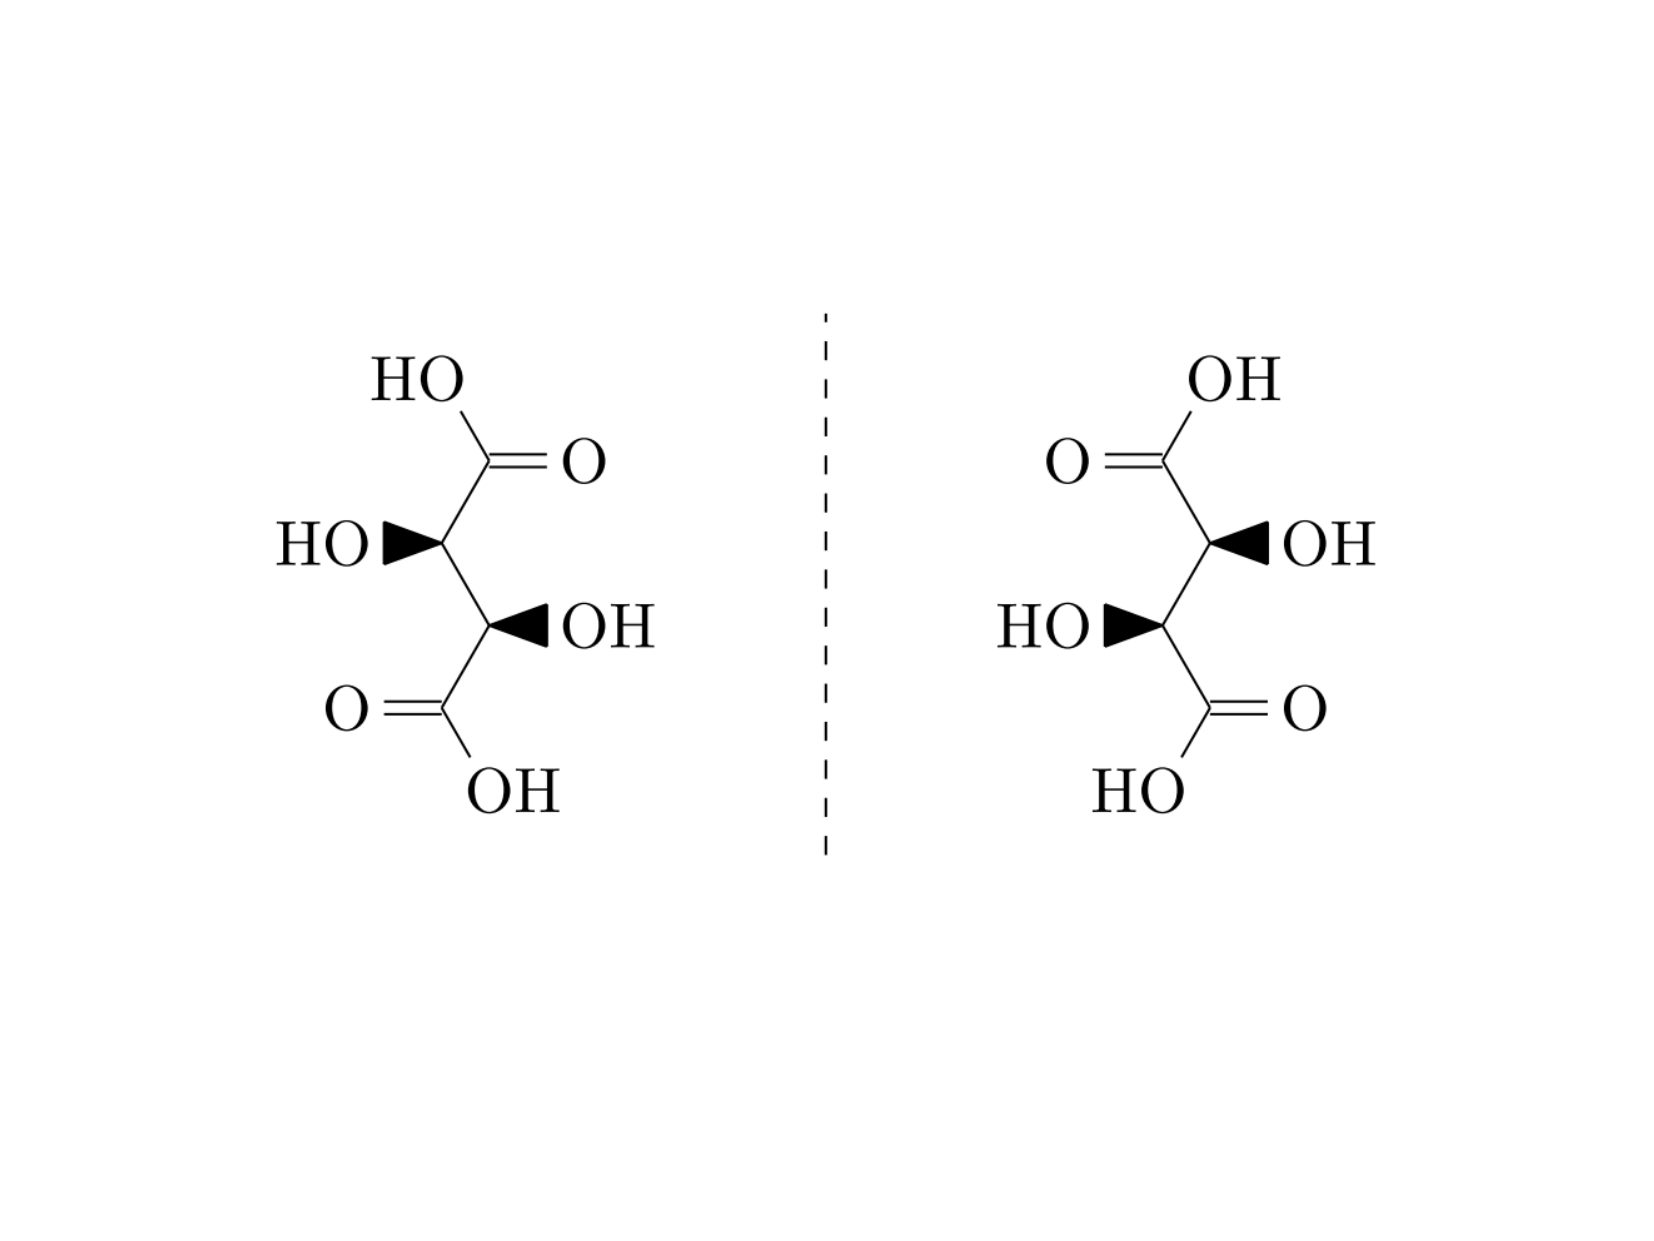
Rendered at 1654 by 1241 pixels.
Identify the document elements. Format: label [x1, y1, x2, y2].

picture [232, 270, 1418, 886]
